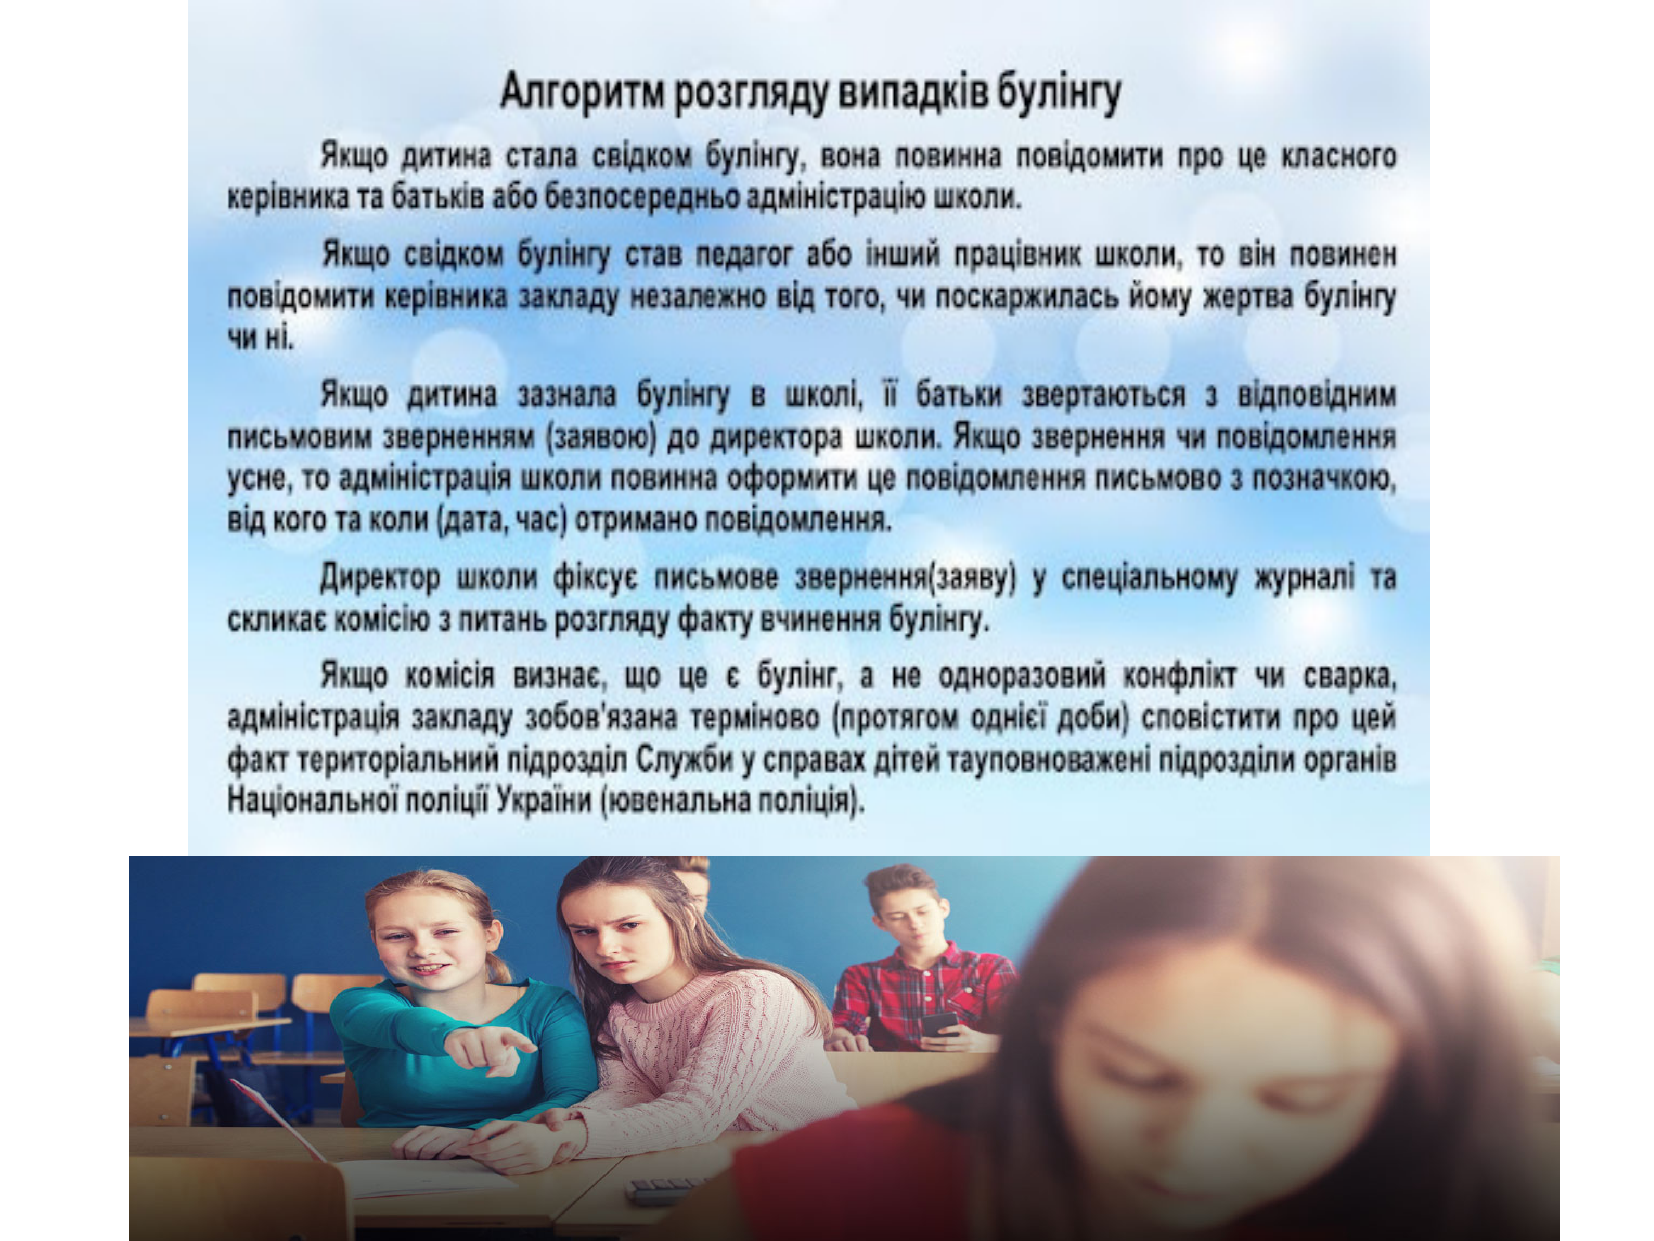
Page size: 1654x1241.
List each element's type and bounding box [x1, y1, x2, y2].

picture [129, 0, 1560, 1241]
